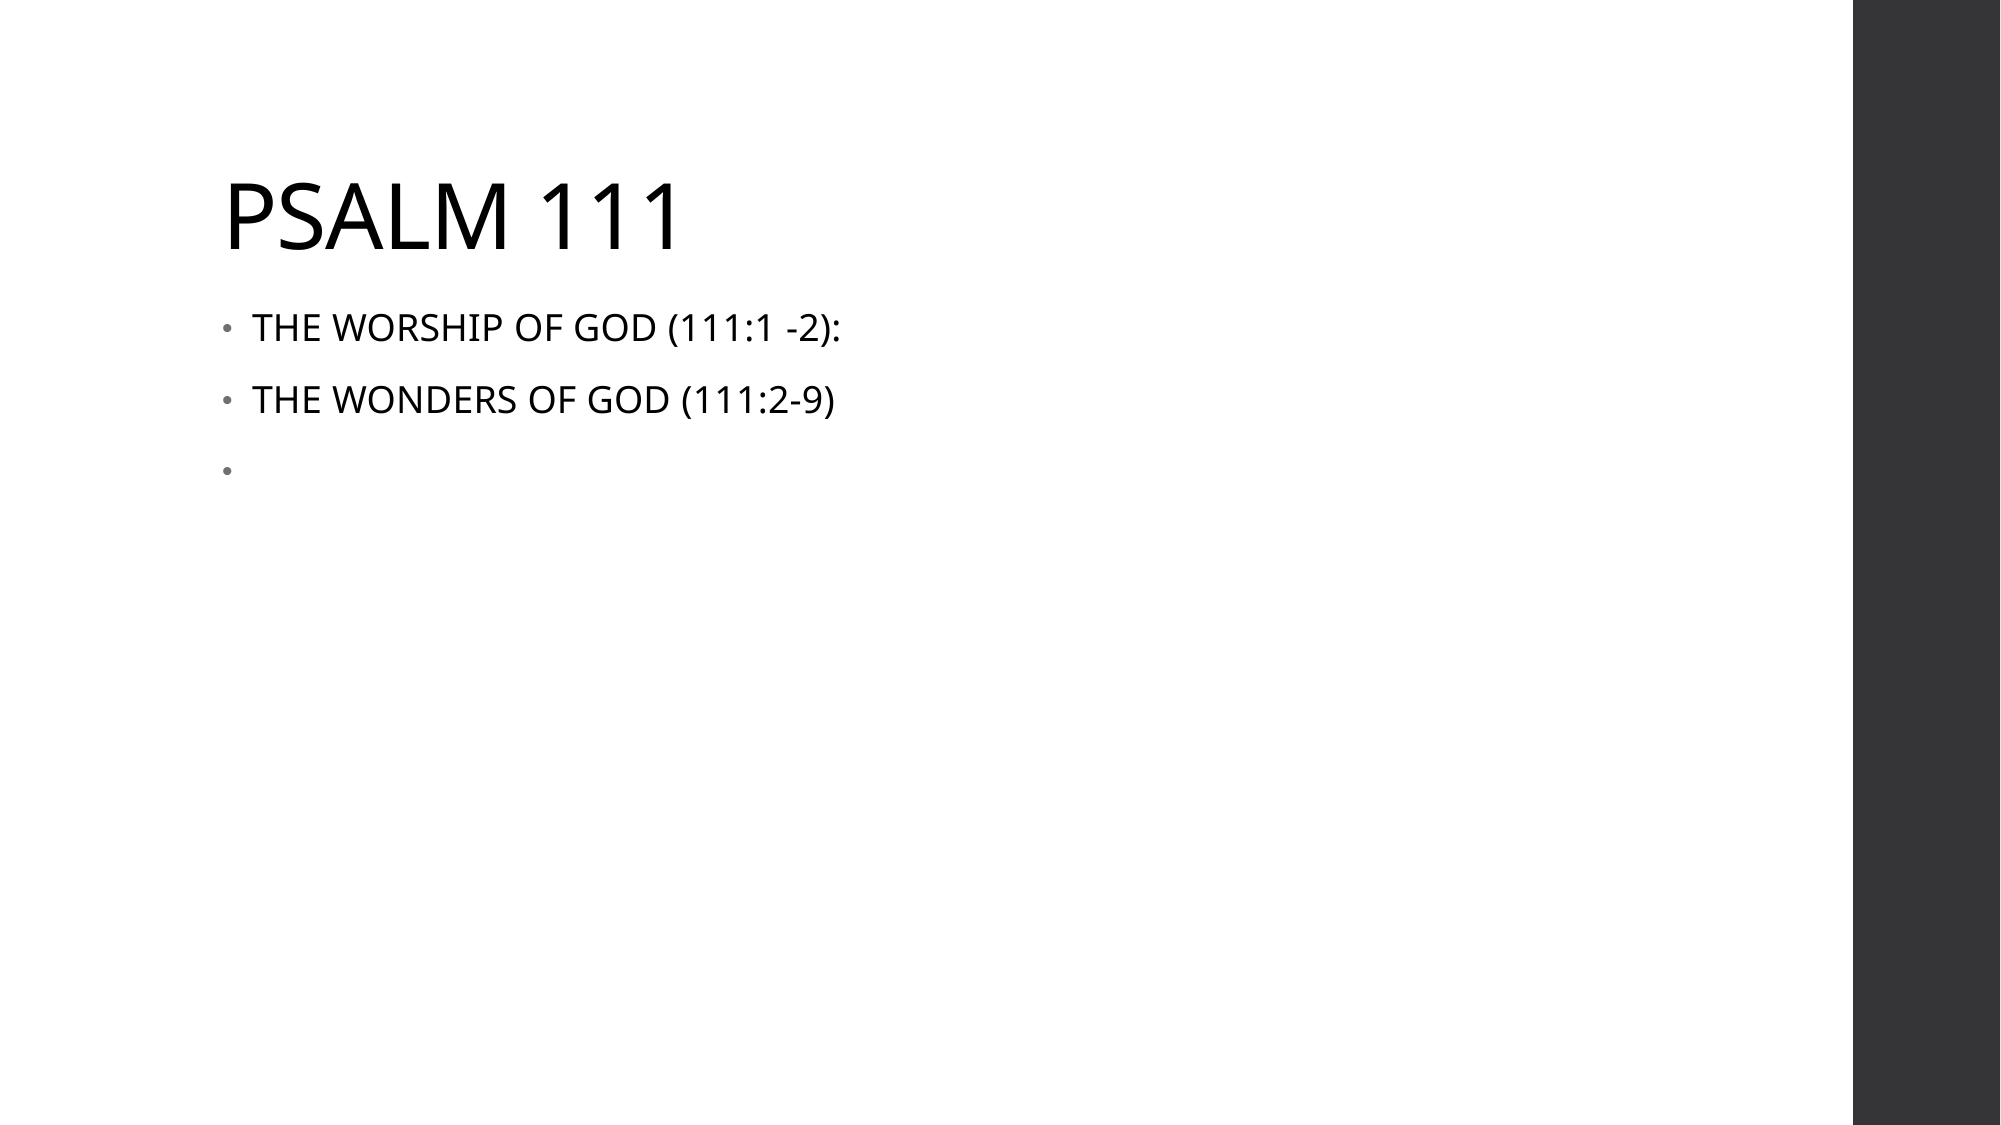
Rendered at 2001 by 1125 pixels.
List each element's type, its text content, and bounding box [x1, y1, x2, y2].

list THE WORSHIP OF GOD (111:1 -2): THE WONDERS OF GOD (111:2-9) [206, 299, 1617, 1014]
title PSALM 111 [206, 60, 1797, 278]
